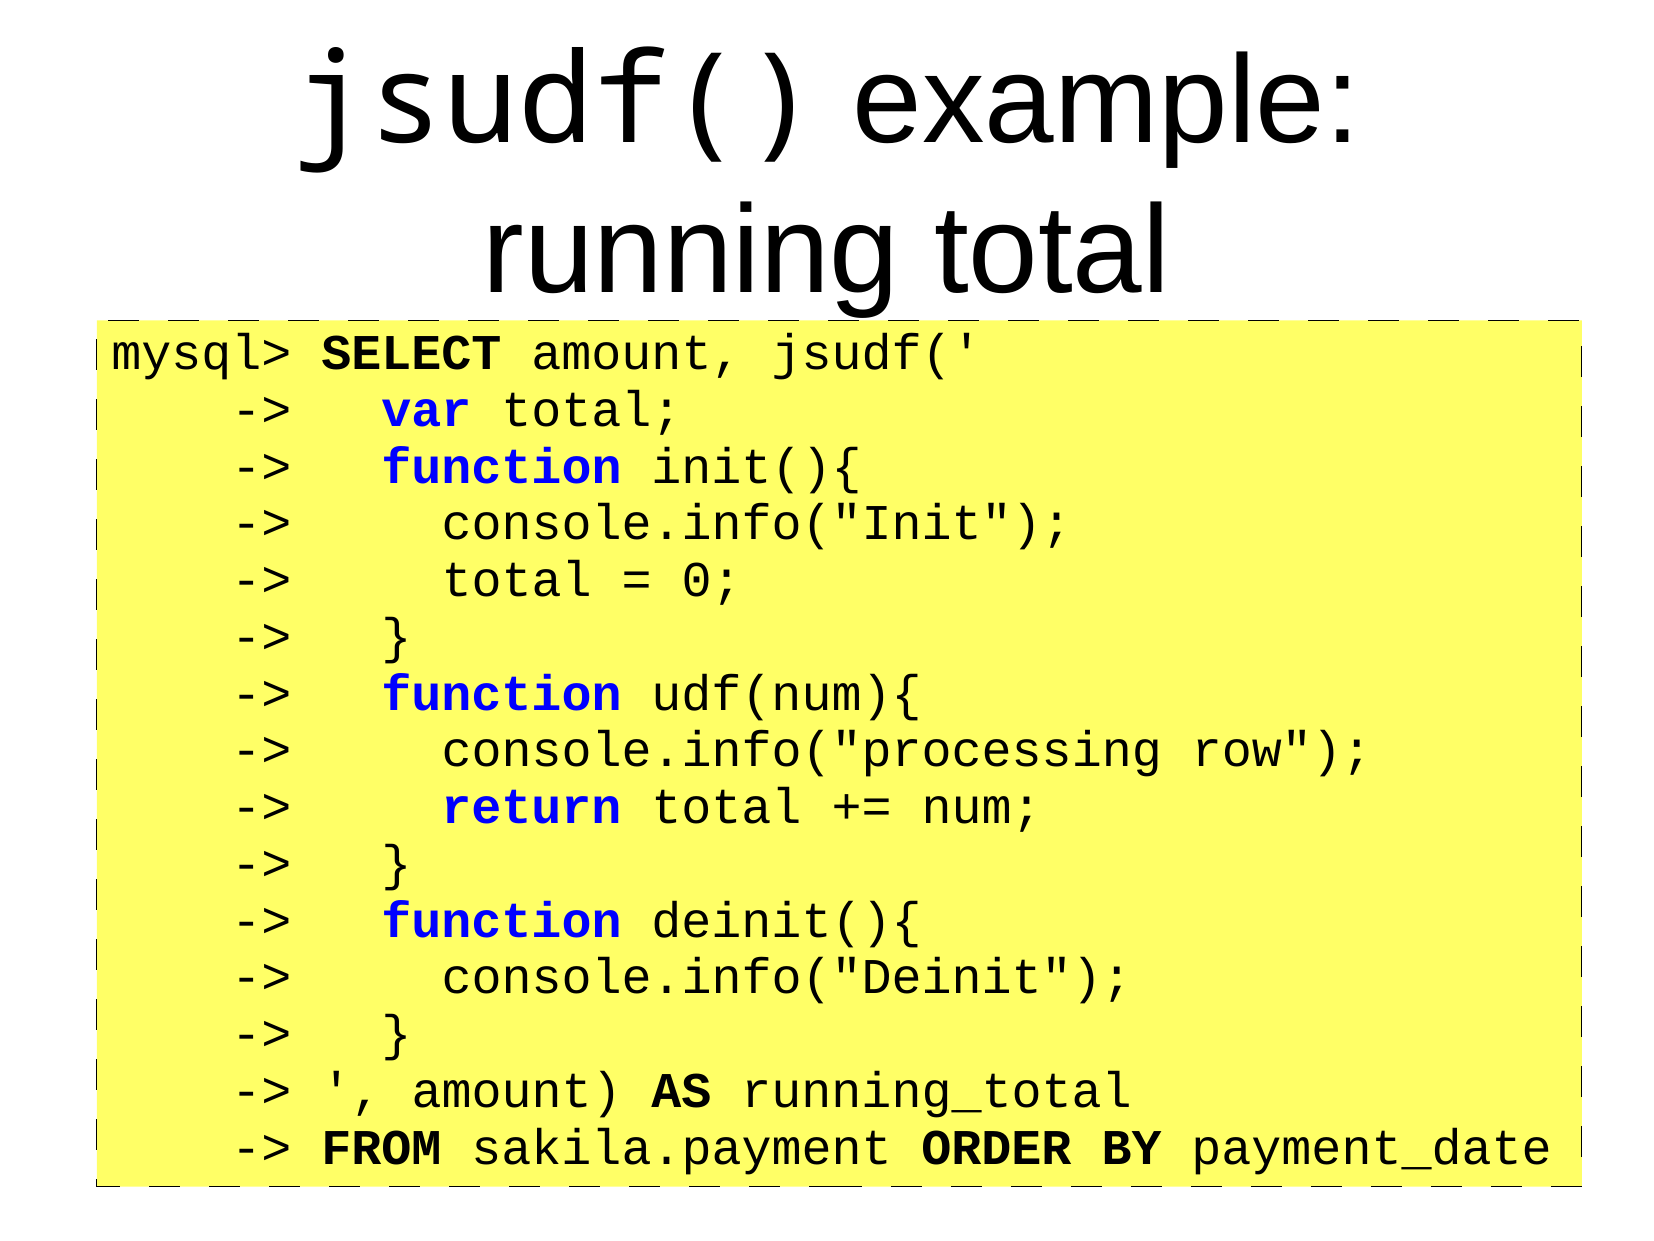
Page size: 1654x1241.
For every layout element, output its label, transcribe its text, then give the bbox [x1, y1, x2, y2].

title jsudf() example: running total [82, 18, 1571, 309]
text_box mysql> SELECT amount, jsudf(' -> var total; -> function init(){ -> console.info("Init"); -> total = 0; -> } -> function udf(num){ -> console.info("processing row"); -> return total += num; -> } -> function deinit(){ -> console.info("Deinit"); -> } -> ', amount) AS running_total -> FROM sakila.payment ORDER BY payment_date [96, 320, 1582, 1187]
